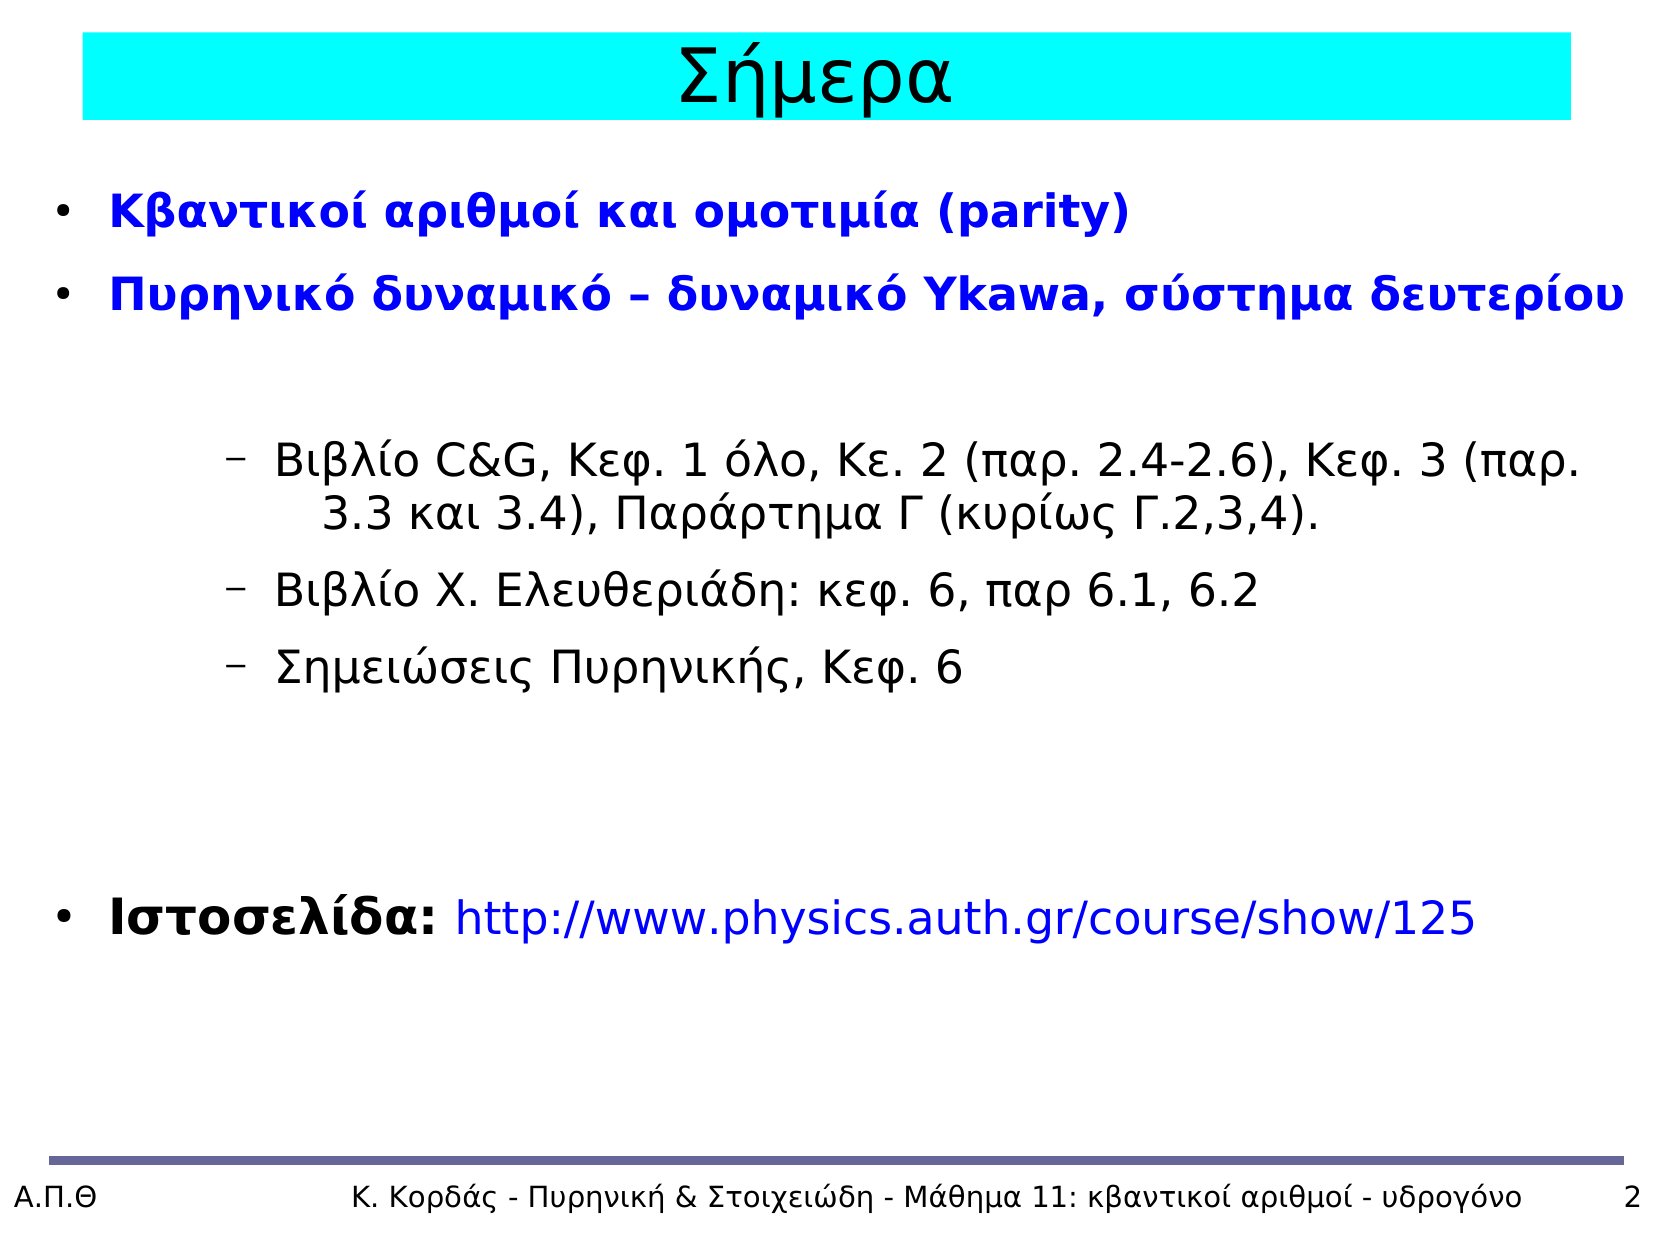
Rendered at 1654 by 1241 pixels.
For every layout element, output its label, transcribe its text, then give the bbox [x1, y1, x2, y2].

list Κβαντικοί αριθμοί και ομοτιμία (parity) Πυρηνικό δυναμικό – δυναμικό Ykawa, σύστημα δευτερίου Βιβλίο C&G, Κεφ. 1 όλο, Κε. 2 (παρ. 2.4-2.6), Κεφ. 3 (παρ. 3.3 και 3.4), Παράρτημα Γ (κυρίως Γ.2,3,4). Βιβλίο Χ. Ελευθεριάδη: κεφ. 6, παρ 6.1, 6.2 Σημειώσεις Πυρηνικής, Κεφ. 6 Ιστοσελίδα: http://www.physics.auth.gr/course/show/125 [37, 185, 1631, 1148]
title Σήμερα [82, 32, 1571, 120]
